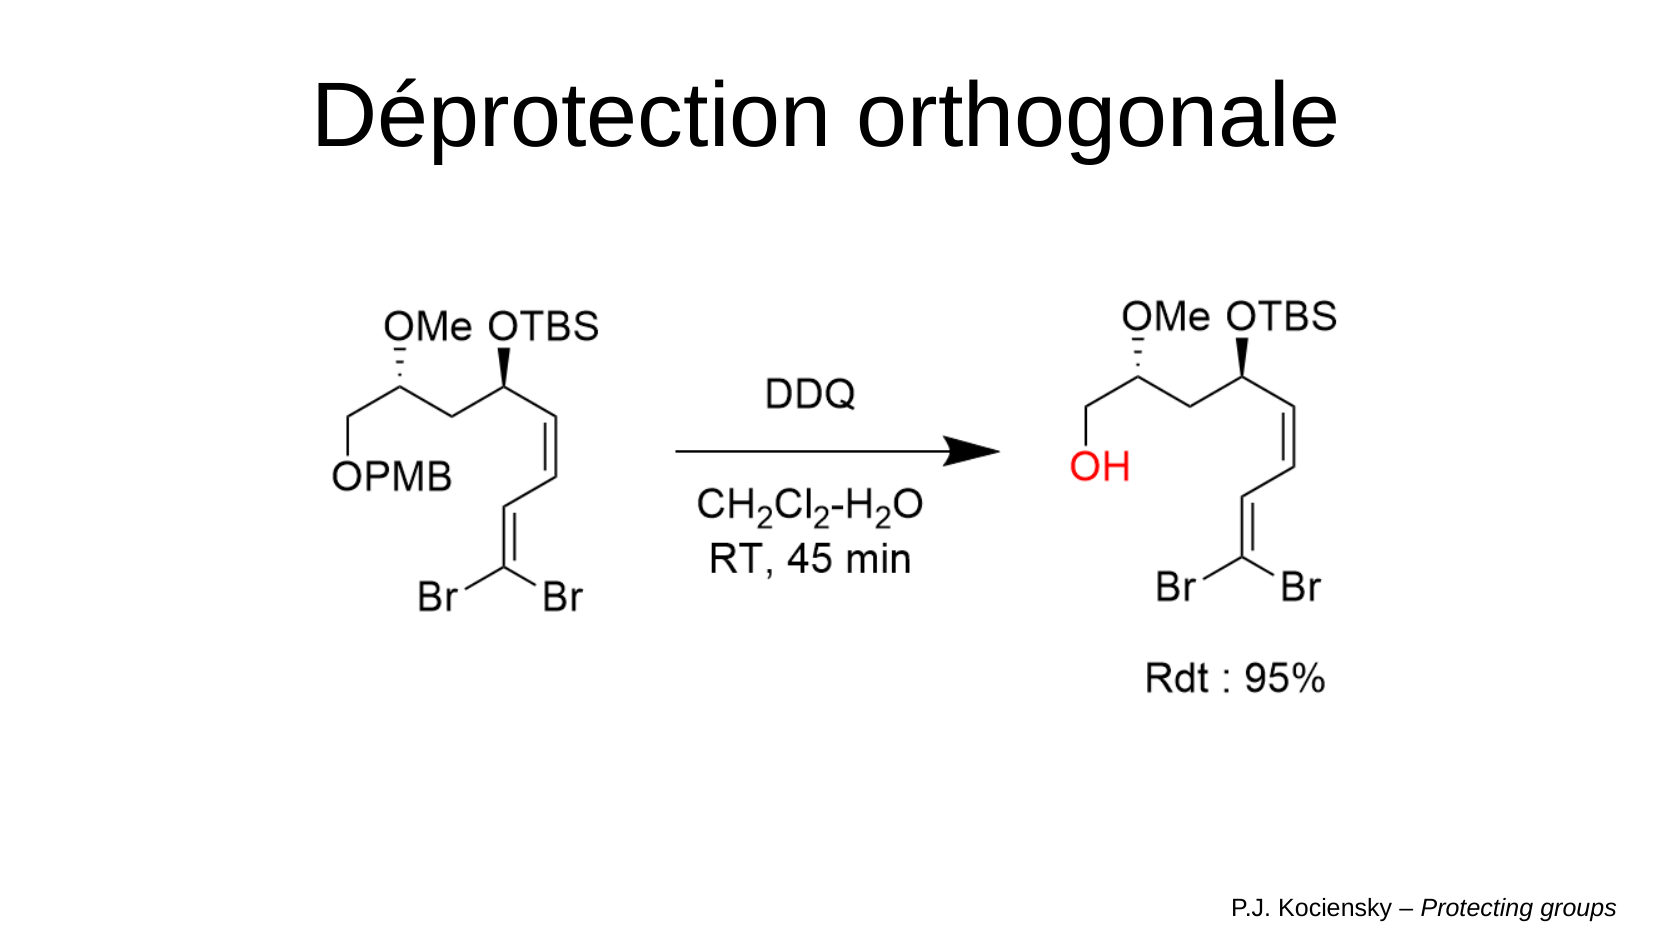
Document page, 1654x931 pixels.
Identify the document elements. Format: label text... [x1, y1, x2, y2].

text_box P.J. Kociensky – Protecting groups [1216, 885, 1654, 929]
title Déprotection orthogonale [82, 37, 1571, 193]
picture [244, 240, 1420, 752]
